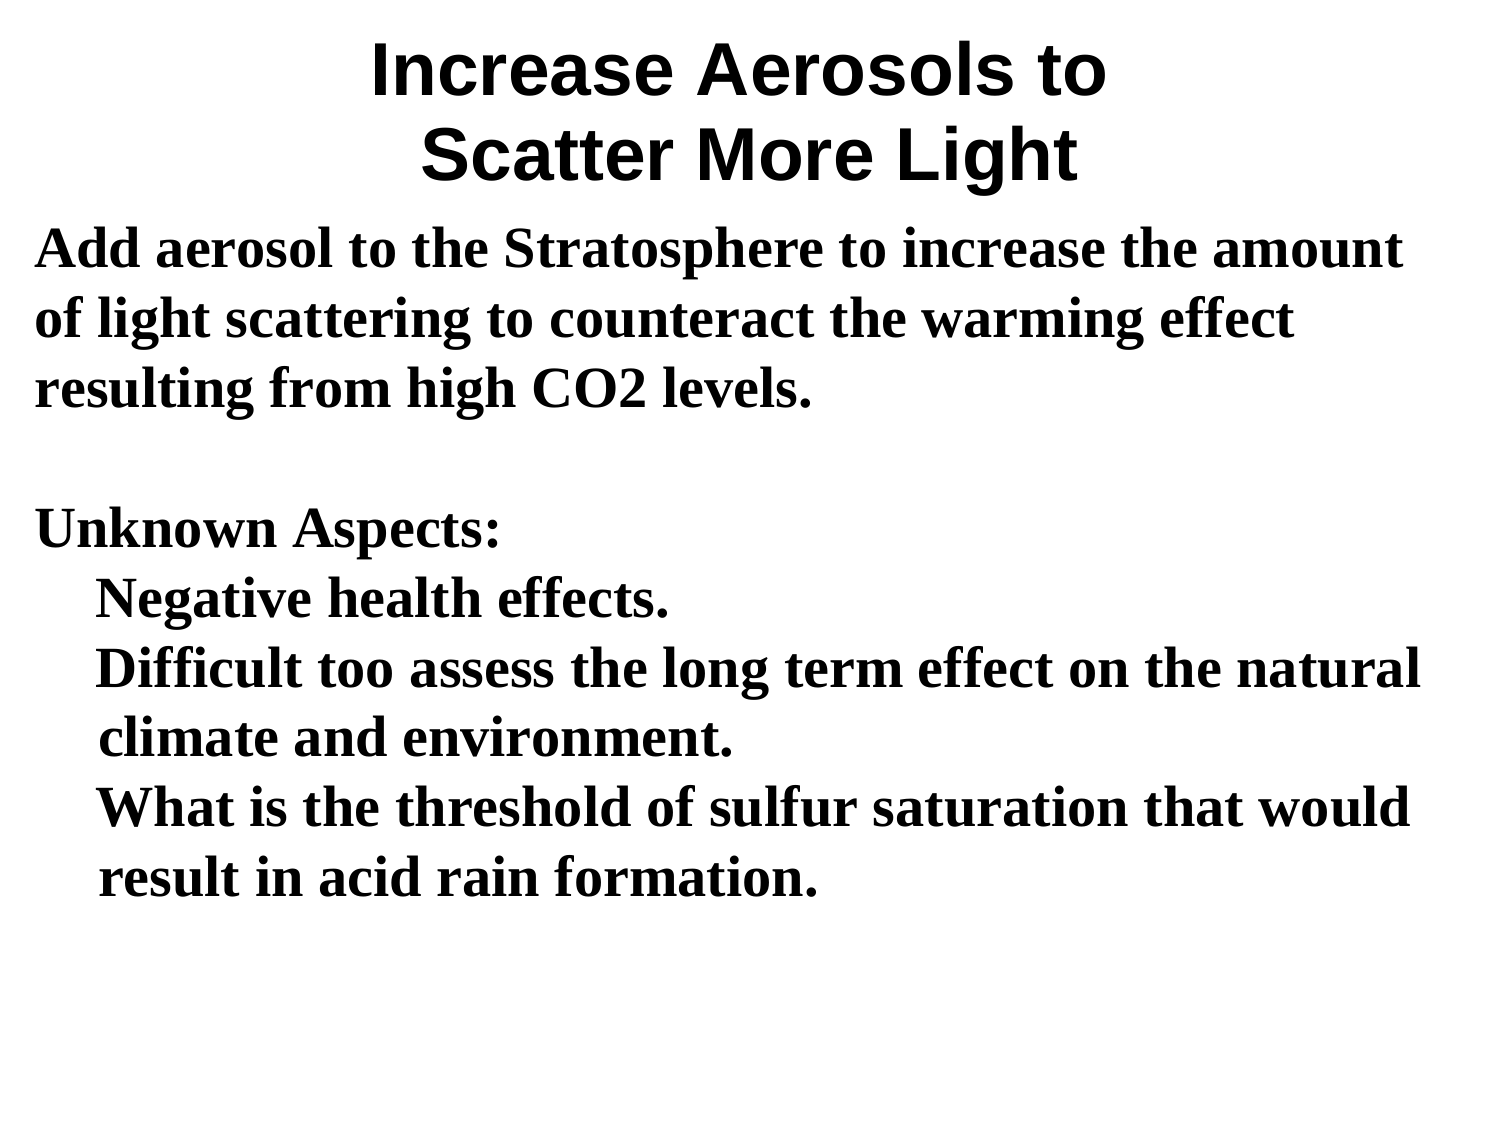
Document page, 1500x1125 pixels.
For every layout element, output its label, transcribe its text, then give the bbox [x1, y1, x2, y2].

text_box Increase Aerosols to Scatter More Light [0, 27, 1500, 198]
text_box Add aerosol to the Stratosphere to increase the amount of light scattering to counteract the warming effect resulting from high CO2 levels. Unknown Aspects: Negative health effects. Difficult too assess the long term effect on the natural climate and environment. What is the threshold of sulfur saturation that would result in acid rain formation. [19, 201, 1483, 929]
